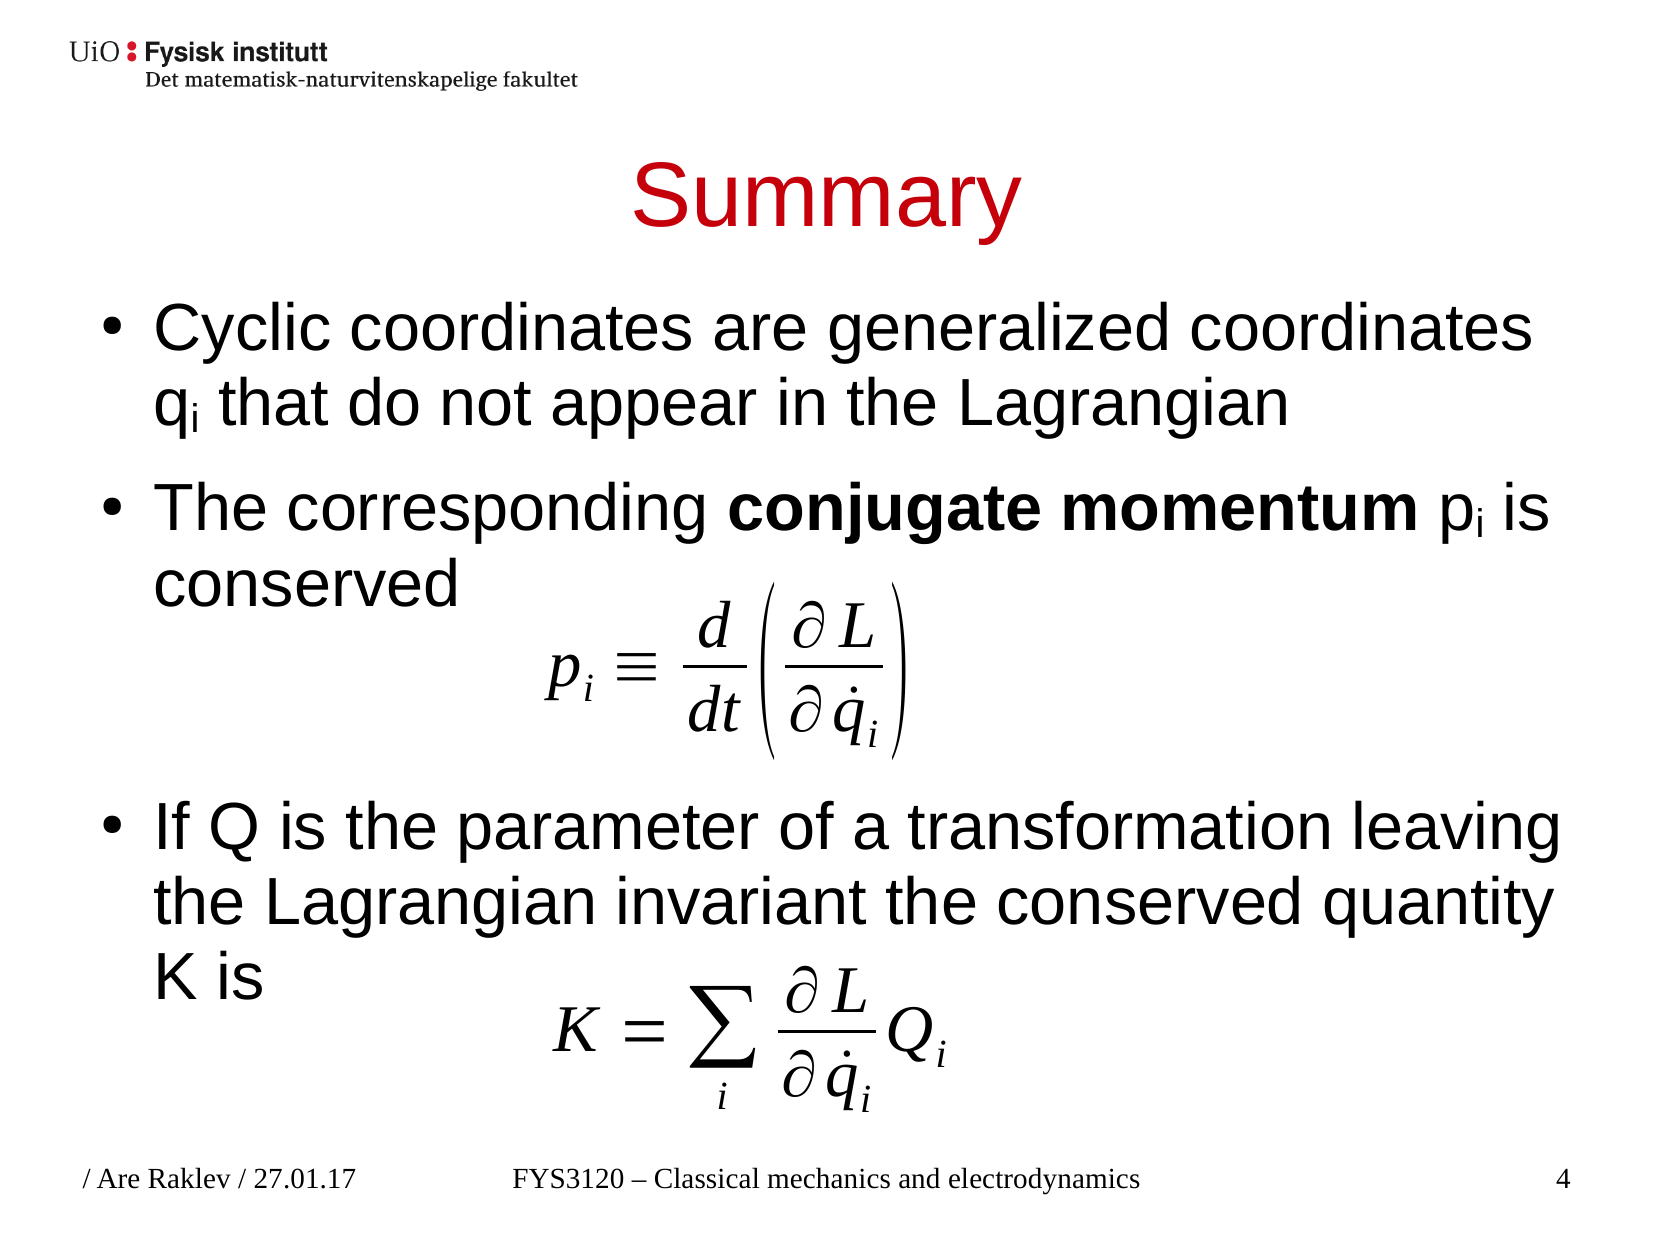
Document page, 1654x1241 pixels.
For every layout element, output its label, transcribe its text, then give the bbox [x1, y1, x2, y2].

picture [68, 37, 581, 93]
chart [542, 952, 954, 1121]
chart [535, 578, 918, 765]
list Cyclic coordinates are generalized coordinates qi that do not appear in the Lagrangian The corresponding conjugate momentum pi is conserved If Q is the parameter of a transformation leaving the Lagrangian invariant the conserved quantity K is [82, 290, 1571, 1147]
title Summary [82, 90, 1571, 290]
